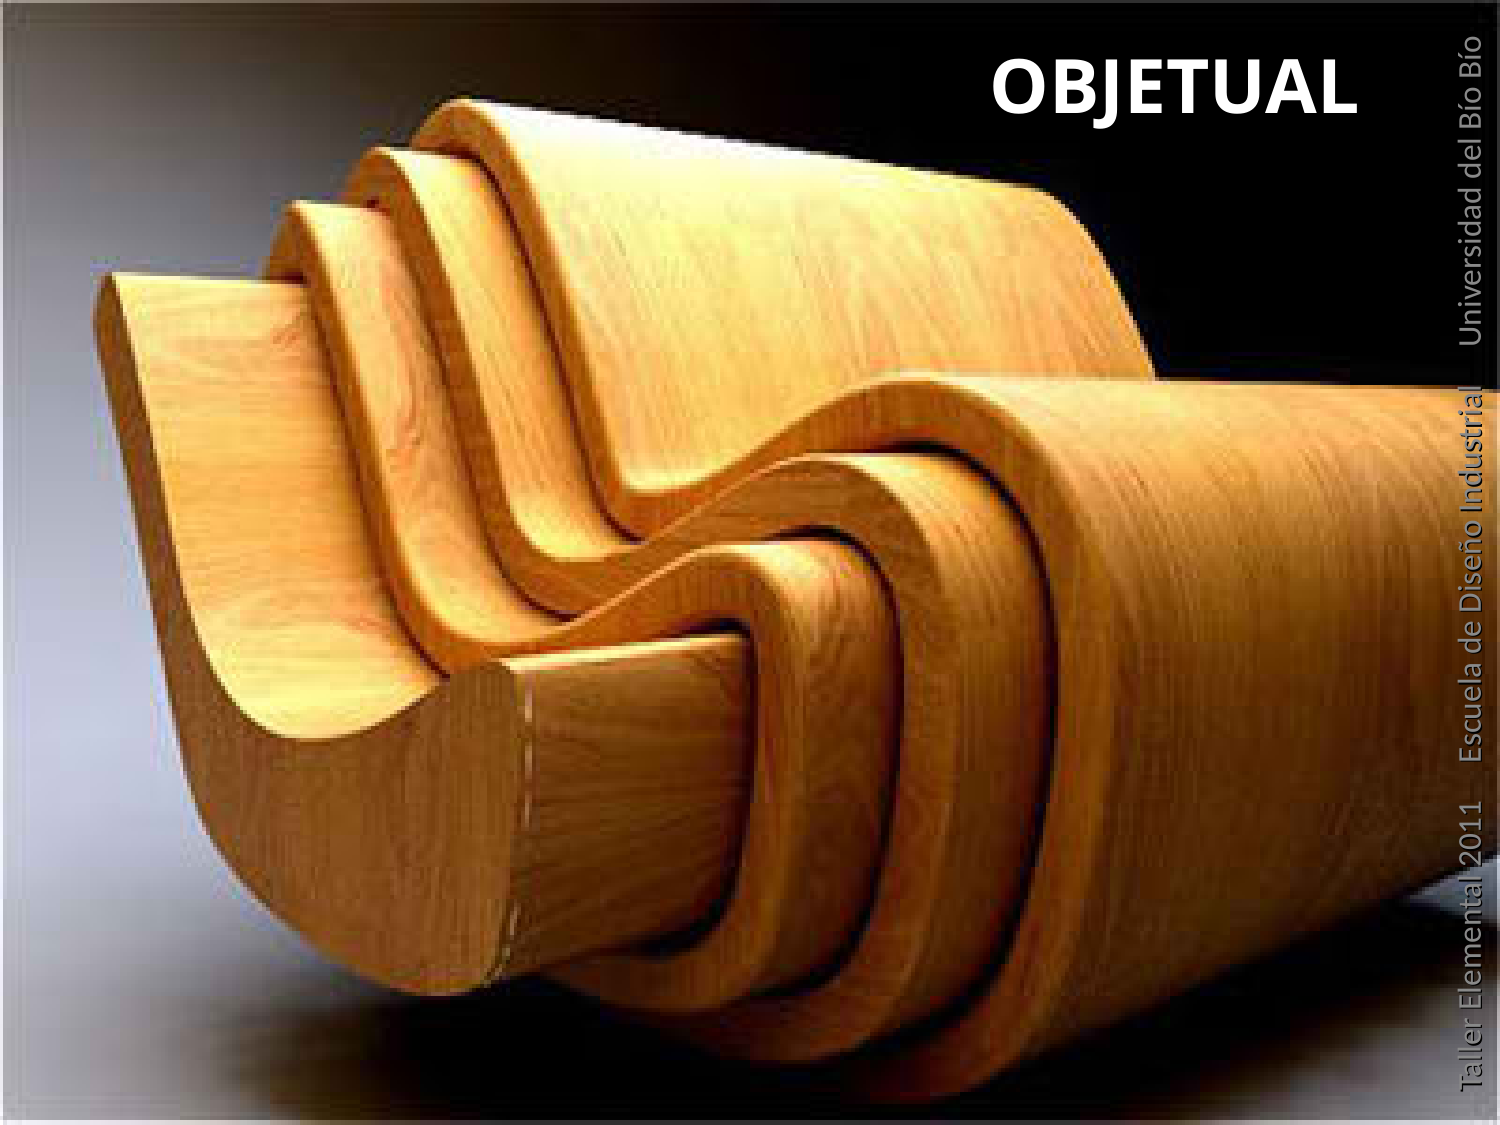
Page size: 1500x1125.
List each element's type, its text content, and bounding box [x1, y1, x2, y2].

text_box Taller Elemental 2011 Escuela de Diseño Industrial Universidad del Bío Bío [1435, 0, 1500, 1106]
picture [0, 0, 1500, 1125]
text_box OBJETUAL [974, 30, 1435, 137]
